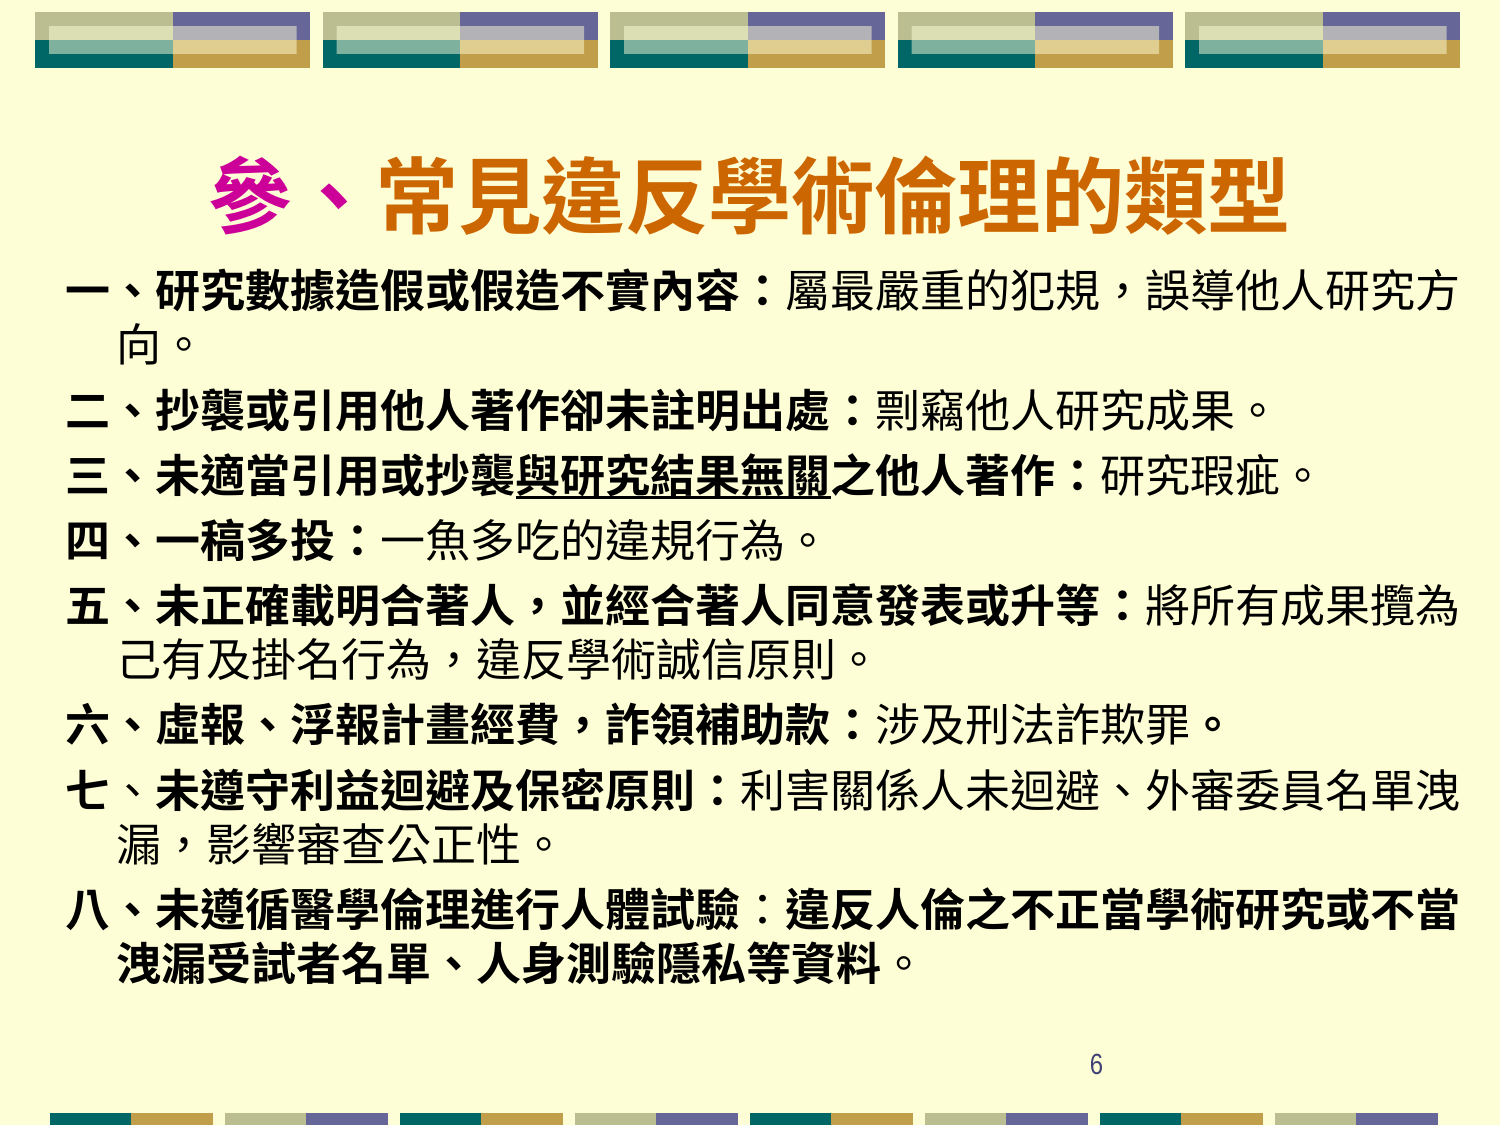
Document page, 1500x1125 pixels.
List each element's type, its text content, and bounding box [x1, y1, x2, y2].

list 一、研究數據造假或假造不實內容：屬最嚴重的犯規，誤導他人研究方向。 二、抄襲或引用他人著作卻未註明出處：剽竊他人研究成果。 三、未適當引用或抄襲與研究結果無關之他人著作：研究瑕疵。 四、一稿多投：一魚多吃的違規行為。 五、未正確載明合著人，並經合著人同意發表或升等：將所有成果攬為己有及掛名行為，違反學術誠信原則。 六、虛報、浮報計畫經費，詐領補助款：涉及刑法詐欺罪。 七、未遵守利益迴避及保密原則：利害關係人未迴避、外審委員名單洩漏，影響審查公正性。 八、未遵循醫學倫理進行人體試驗：違反人倫之不正當學術研究或不當洩漏受試者名單、人身測驗隱私等資料。 [0, 255, 1500, 1000]
text_box [1074, 1012, 1388, 1088]
title 參、常見違反學術倫理的類型 [112, 99, 1388, 255]
